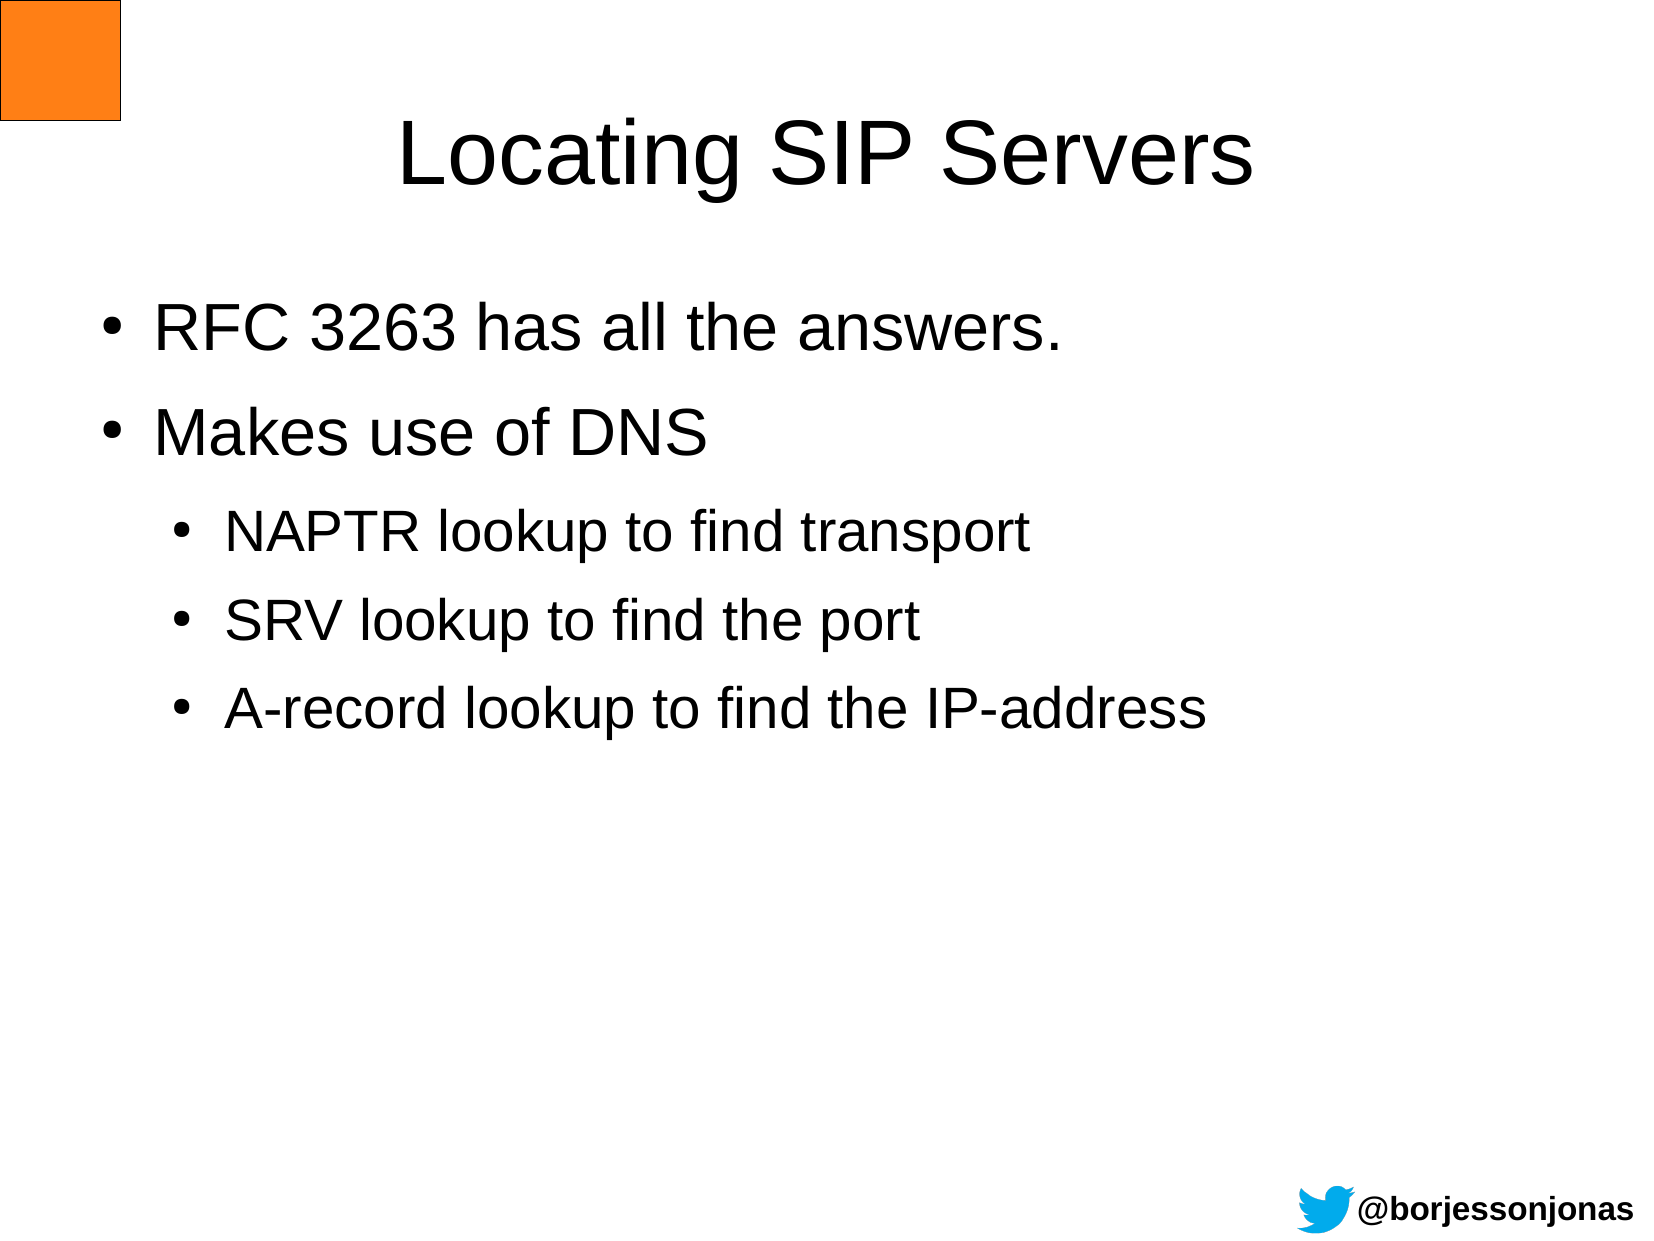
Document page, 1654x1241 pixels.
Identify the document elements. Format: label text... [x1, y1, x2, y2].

list RFC 3263 has all the answers. Makes use of DNS NAPTR lookup to find transport SRV lookup to find the port A-record lookup to find the IP-address [82, 290, 1571, 1109]
picture [1277, 1160, 1375, 1241]
title Locating SIP Servers [82, 49, 1571, 257]
